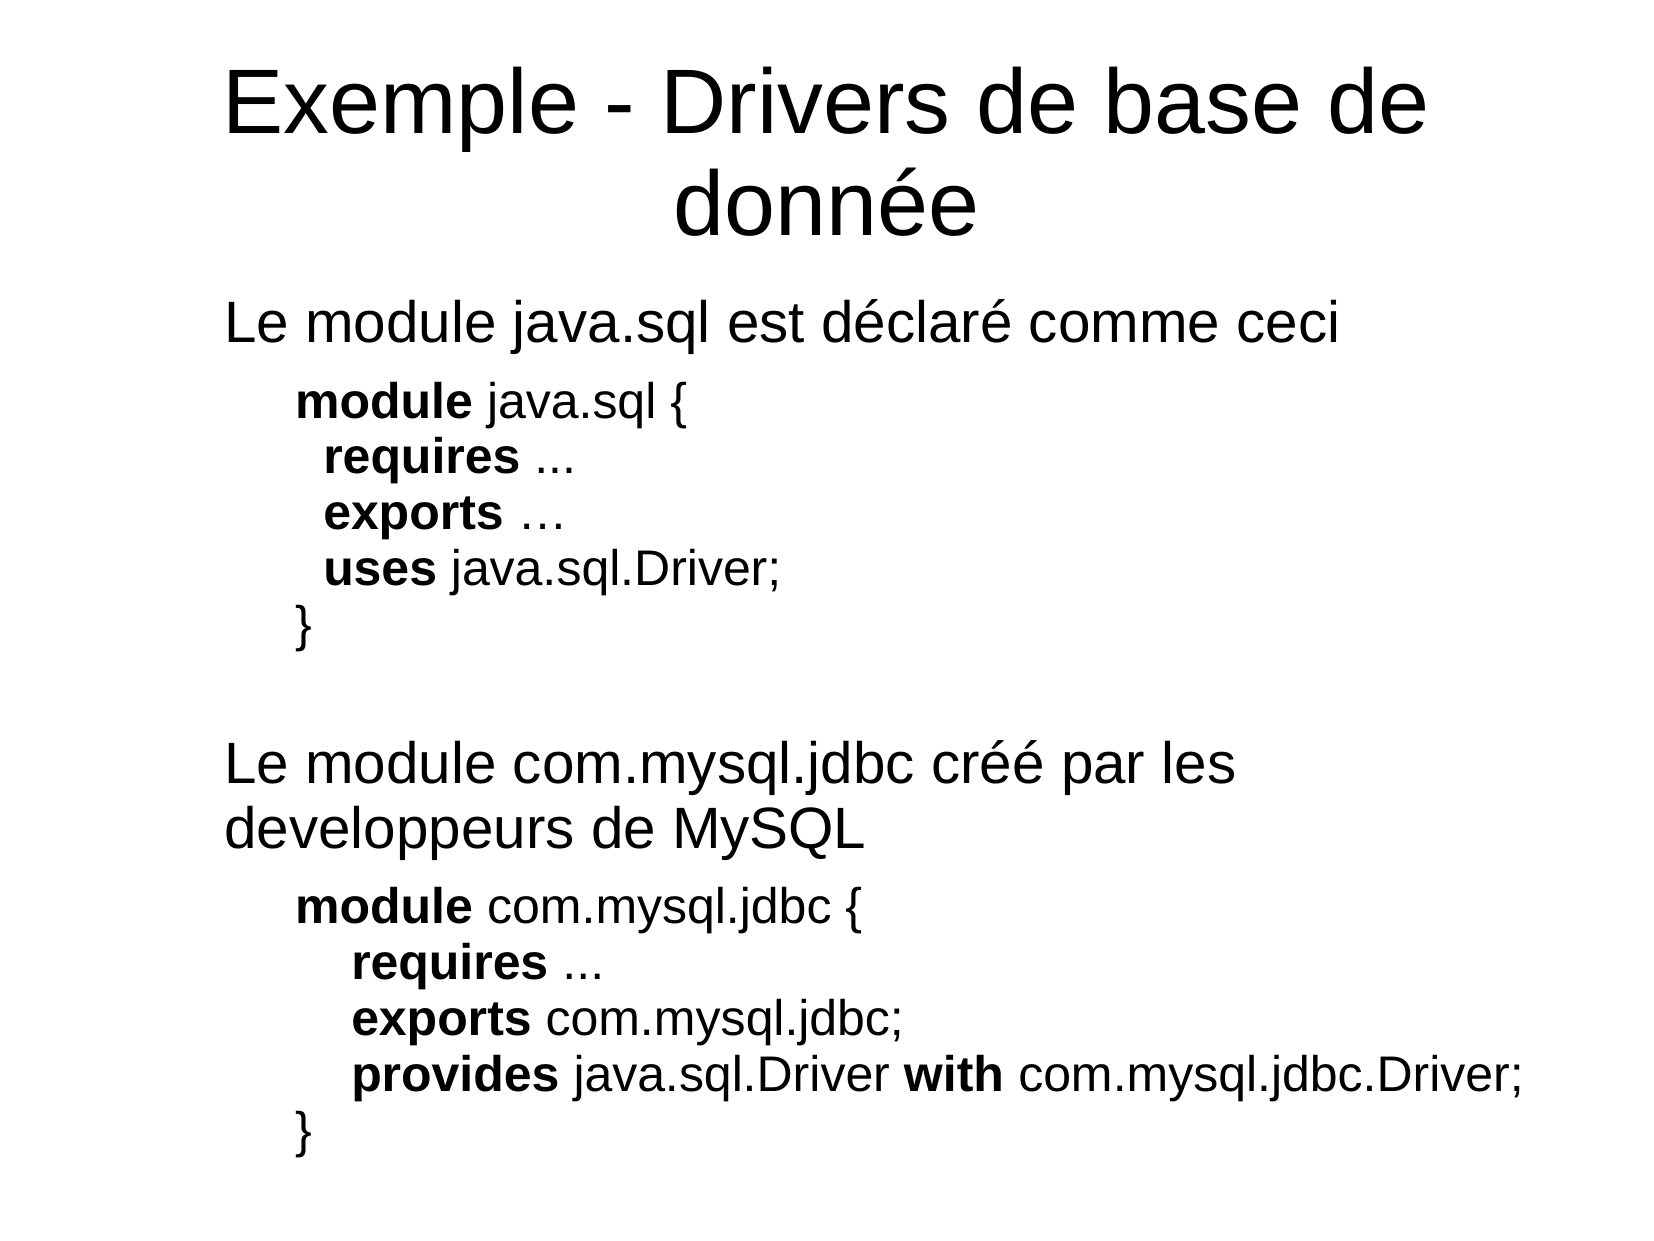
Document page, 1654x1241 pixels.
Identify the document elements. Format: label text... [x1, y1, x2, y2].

title Exemple - Drivers de base de donnée [82, 49, 1571, 257]
list Le module java.sql est déclaré comme ceci module java.sql { requires ... exports … uses java.sql.Driver; } Le module com.mysql.jdbc créé par les developpeurs de MySQL module com.mysql.jdbc { requires ... exports com.mysql.jdbc; provides java.sql.Driver with com.mysql.jdbc.Driver; } [82, 290, 1571, 1171]
